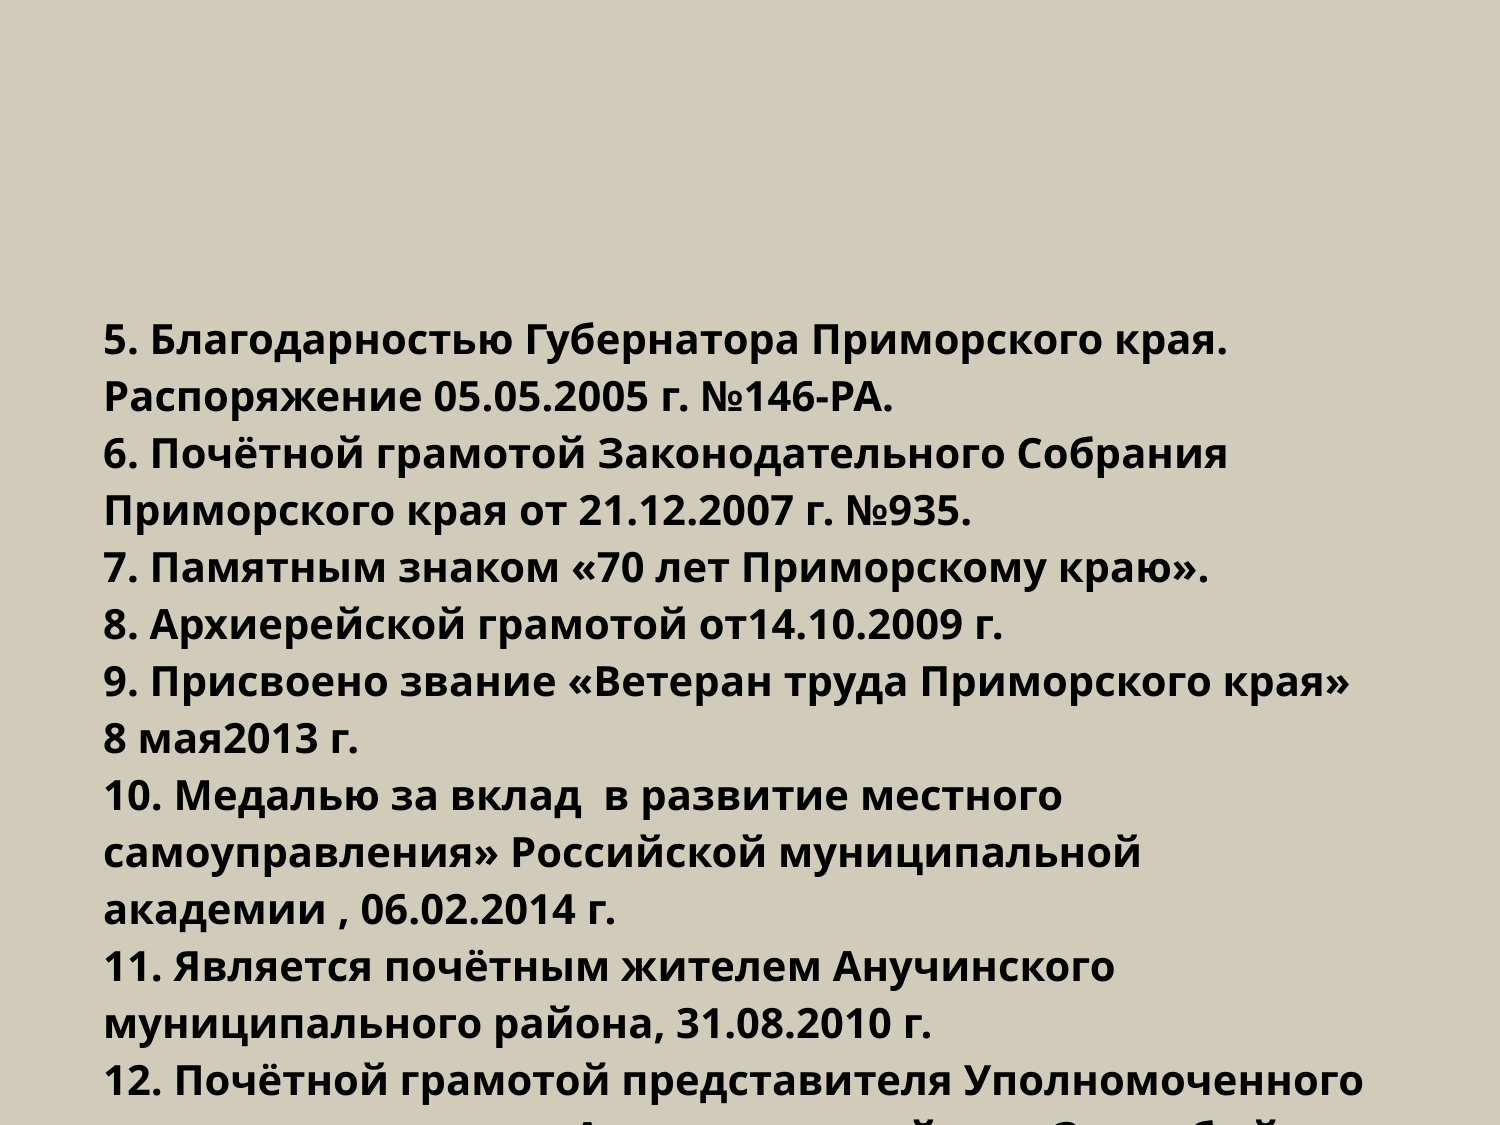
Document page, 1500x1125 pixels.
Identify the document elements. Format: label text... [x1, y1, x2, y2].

text_box 5. Благодарностью Губернатора Приморского края. Распоряжение 05.05.2005 г. №146-РА. 6. Почётной грамотой Законодательного Собрания Приморского края от 21.12.2007 г. №935. 7. Памятным знаком «70 лет Приморскому краю». 8. Архиерейской грамотой от14.10.2009 г. 9. Присвоено звание «Ветеран труда Приморского края» 8 мая2013 г. 10. Медалью за вклад в развитие местного самоуправления» Российской муниципальной академии , 06.02.2014 г. 11. Является почётным жителем Анучинского муниципального района, 31.08.2010 г. 12. Почётной грамотой представителя Уполномоченного по правам чловека в Анучинском районе «За особый вклад в осуществление мер по защите прав граждан», 17.о2.2015 г. [88, 302, 1388, 1125]
